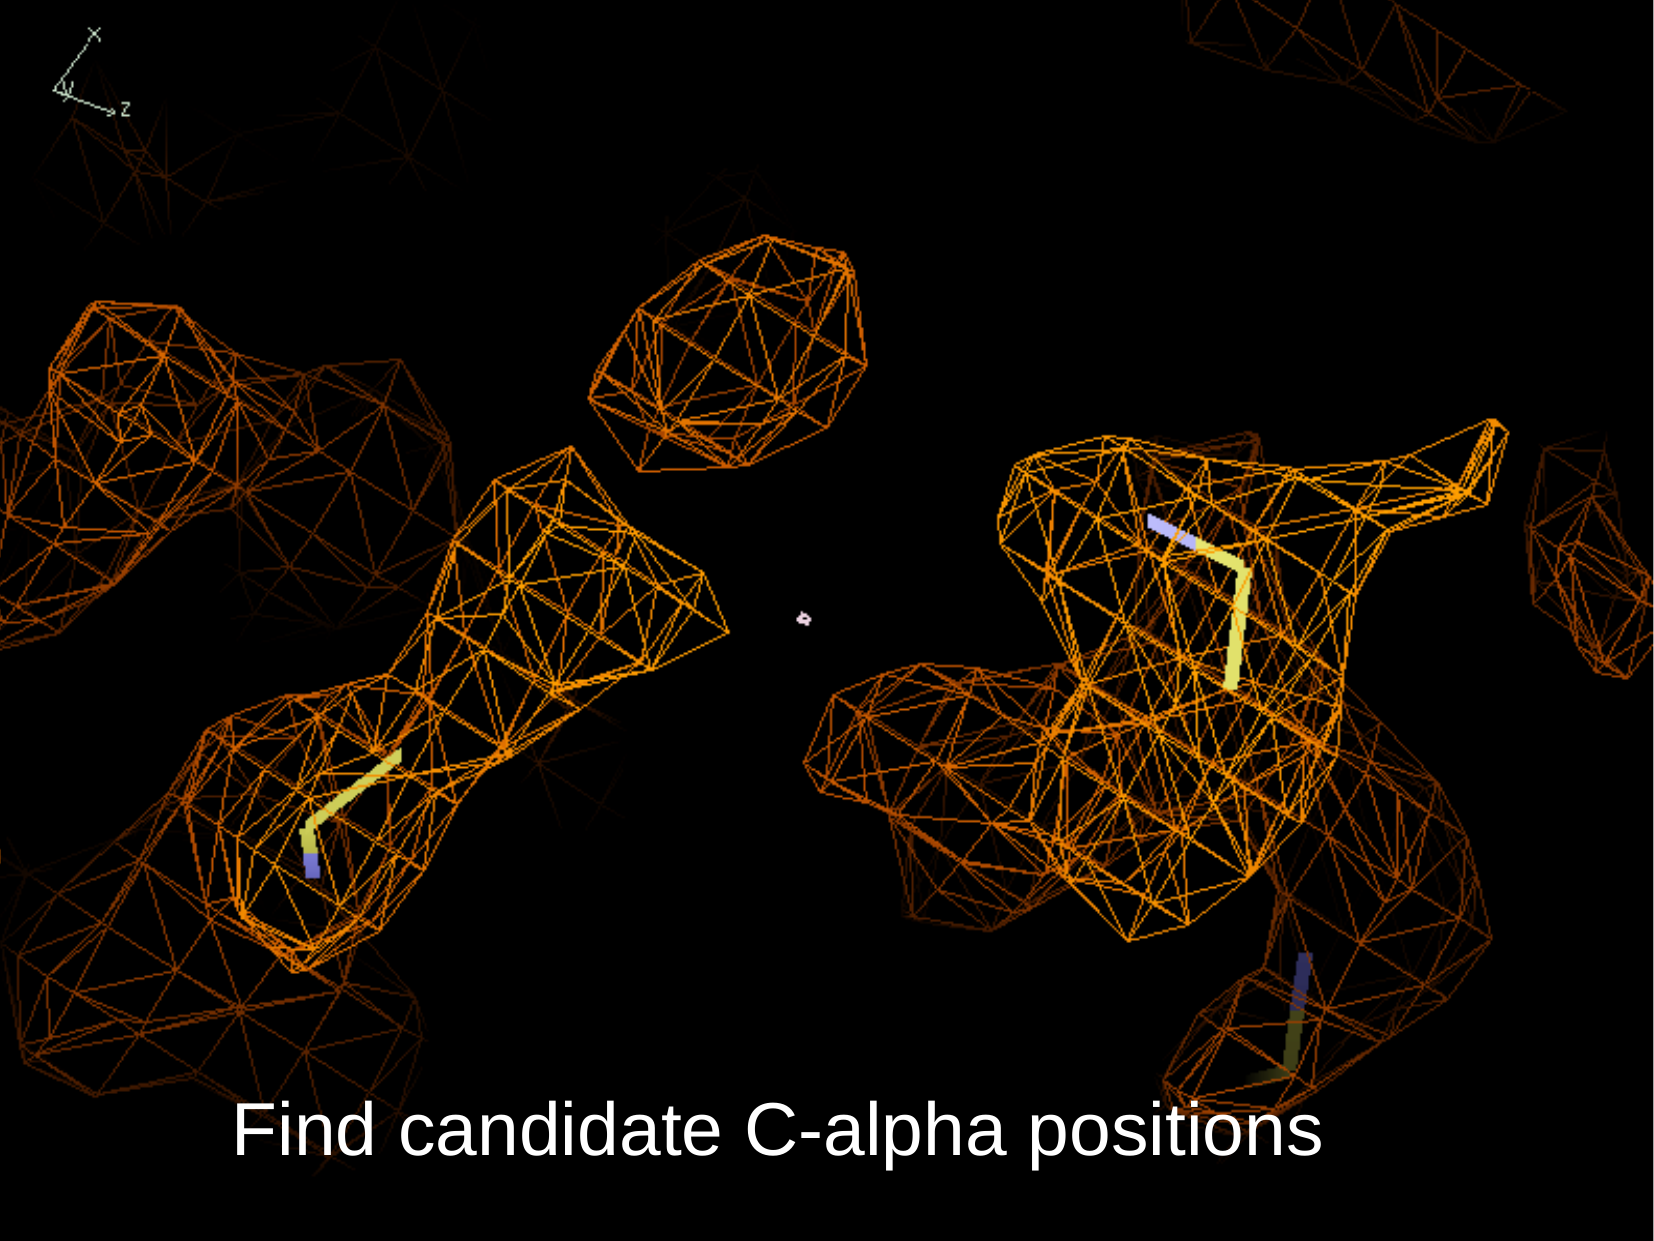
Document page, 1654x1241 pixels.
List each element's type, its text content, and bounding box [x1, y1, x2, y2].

picture [0, 0, 1654, 1241]
text_box Find candidate C-alpha positions [231, 1087, 1325, 1181]
